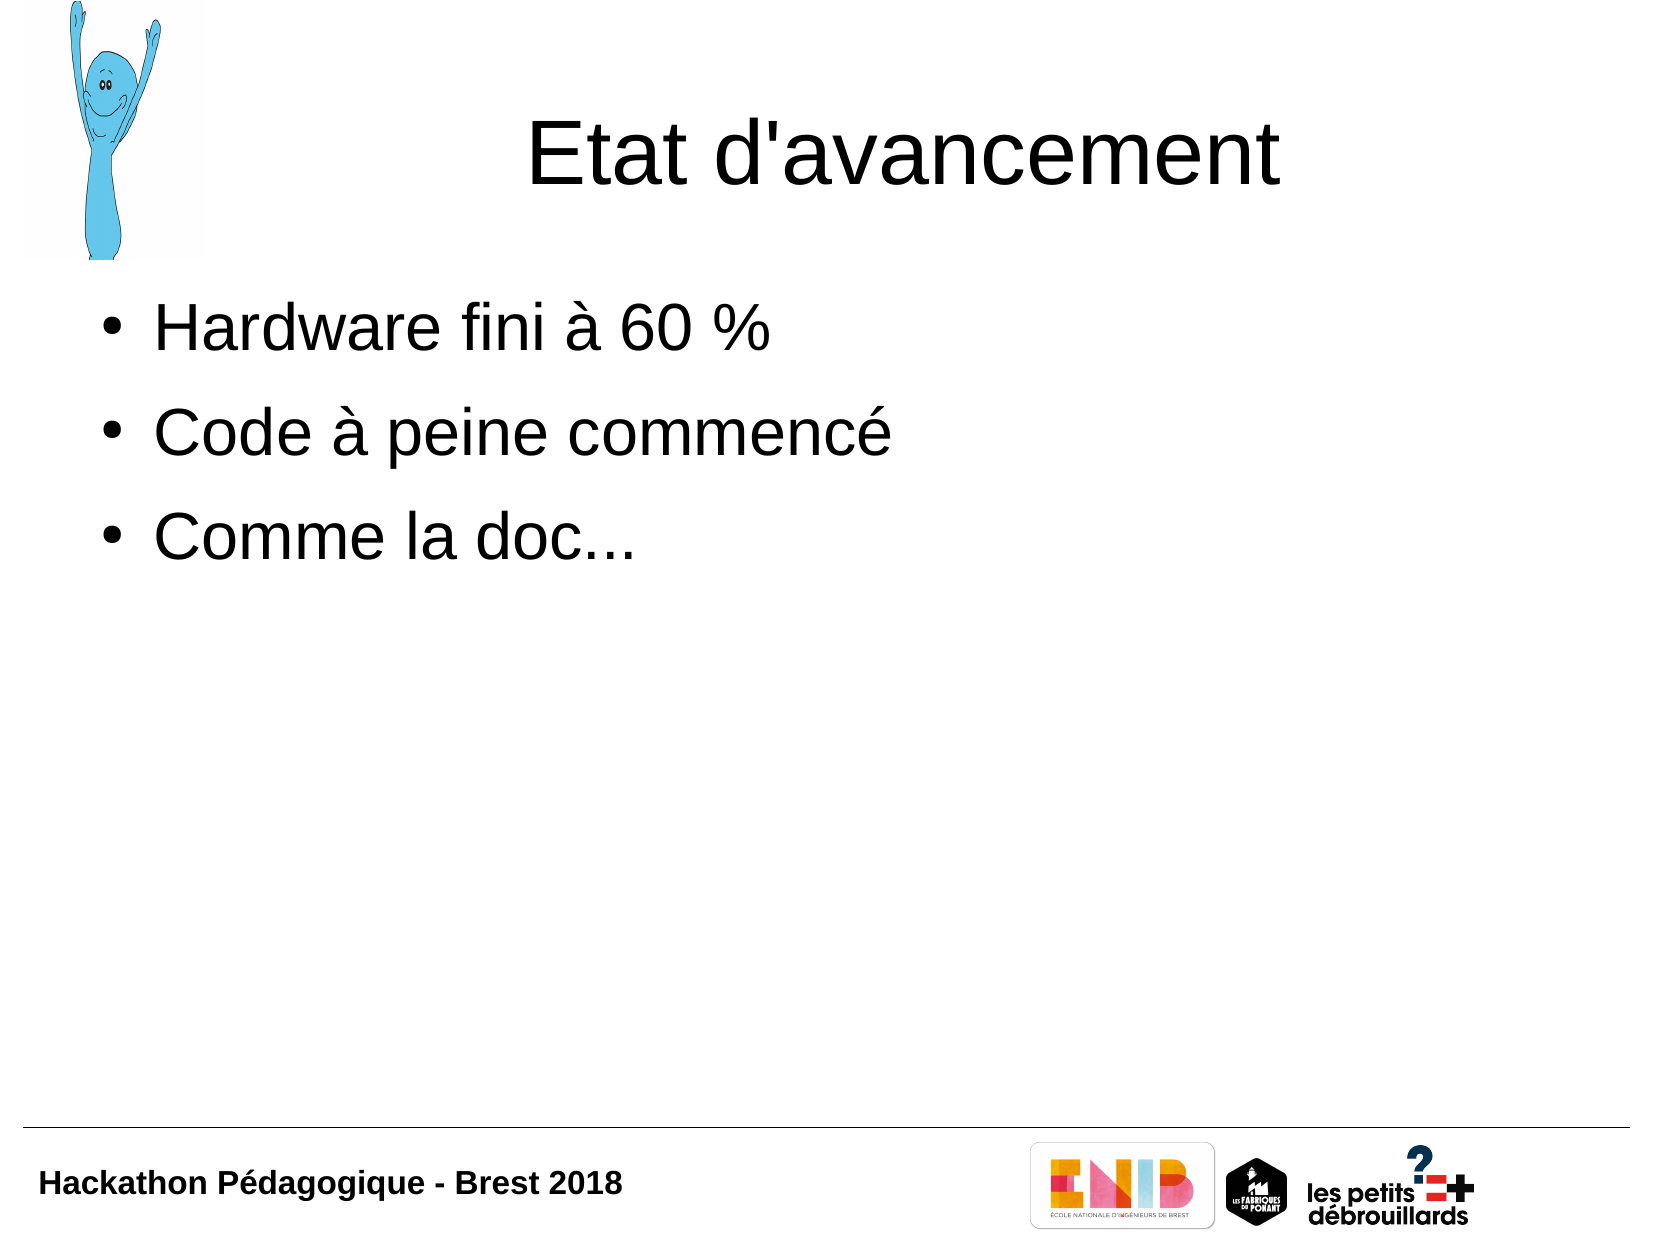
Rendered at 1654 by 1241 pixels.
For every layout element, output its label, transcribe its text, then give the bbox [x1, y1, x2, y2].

text_box Hackathon Pédagogique - Brest 2018 [23, 1157, 945, 1210]
title Etat d'avancement [236, 49, 1571, 257]
picture [24, 1, 206, 260]
picture [1015, 1127, 1287, 1241]
picture [1308, 1145, 1474, 1225]
list Hardware fini à 60 % Code à peine commencé Comme la doc... [82, 290, 1571, 1109]
